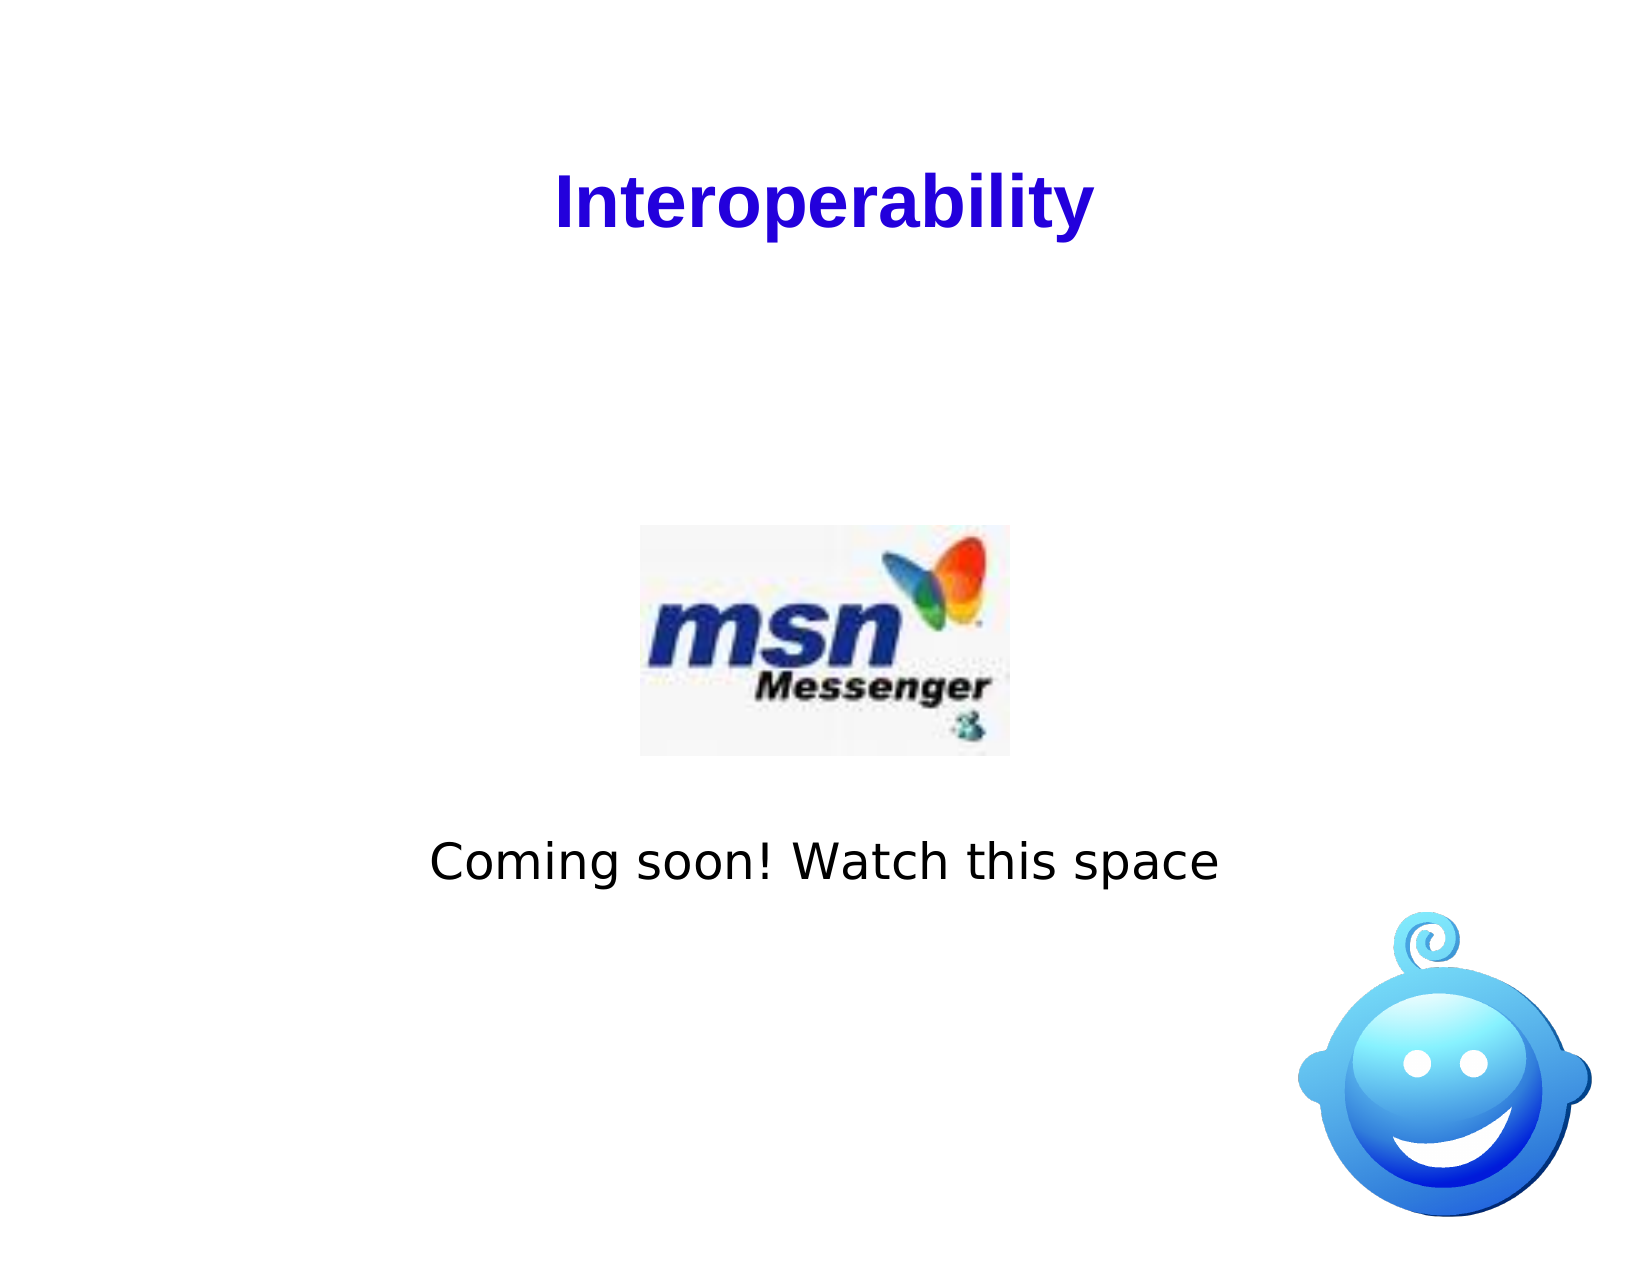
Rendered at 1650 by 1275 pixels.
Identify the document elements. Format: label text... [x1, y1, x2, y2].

text_box Coming soon! Watch this space [414, 826, 1236, 900]
picture [640, 525, 1010, 756]
picture [1298, 911, 1592, 1217]
title Interoperability [135, 104, 1515, 299]
